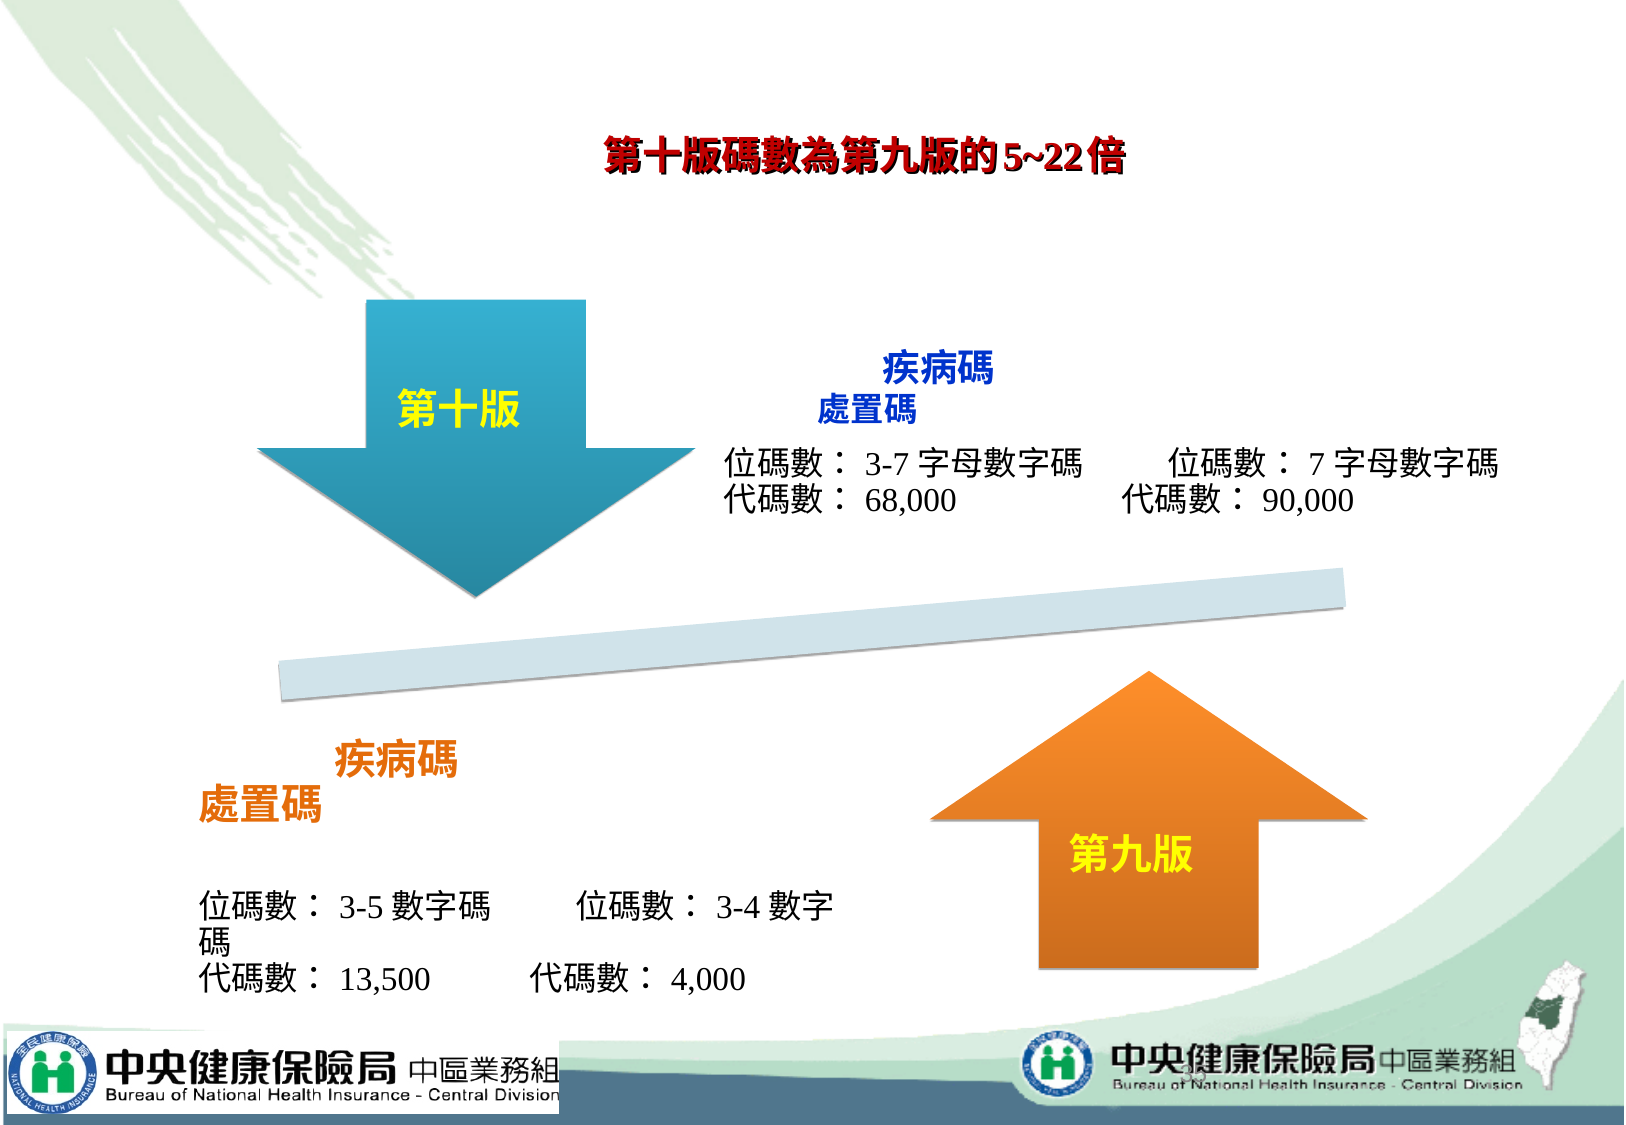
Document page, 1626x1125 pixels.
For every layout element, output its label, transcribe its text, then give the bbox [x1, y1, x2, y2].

text_box [929, 670, 1369, 968]
text_box 疾病碼 處置碼 位碼數：3-5數字碼 位碼數：3-4數字碼 代碼數：13,500 代碼數：4,000 [174, 714, 889, 913]
text_box 第九版 [1053, 820, 1232, 886]
text_box [1164, 1042, 1544, 1103]
text_box 第十版 [380, 375, 559, 441]
text_box [256, 299, 696, 597]
title 第十版碼數為第九版的5~22倍 [81, 58, 1544, 247]
text_box [278, 567, 1347, 700]
text_box 疾病碼 處置碼 位碼數：3-7字母數字碼 位碼數：7字母數字碼 代碼數：68,000 代碼數：90,000 [702, 328, 1544, 523]
